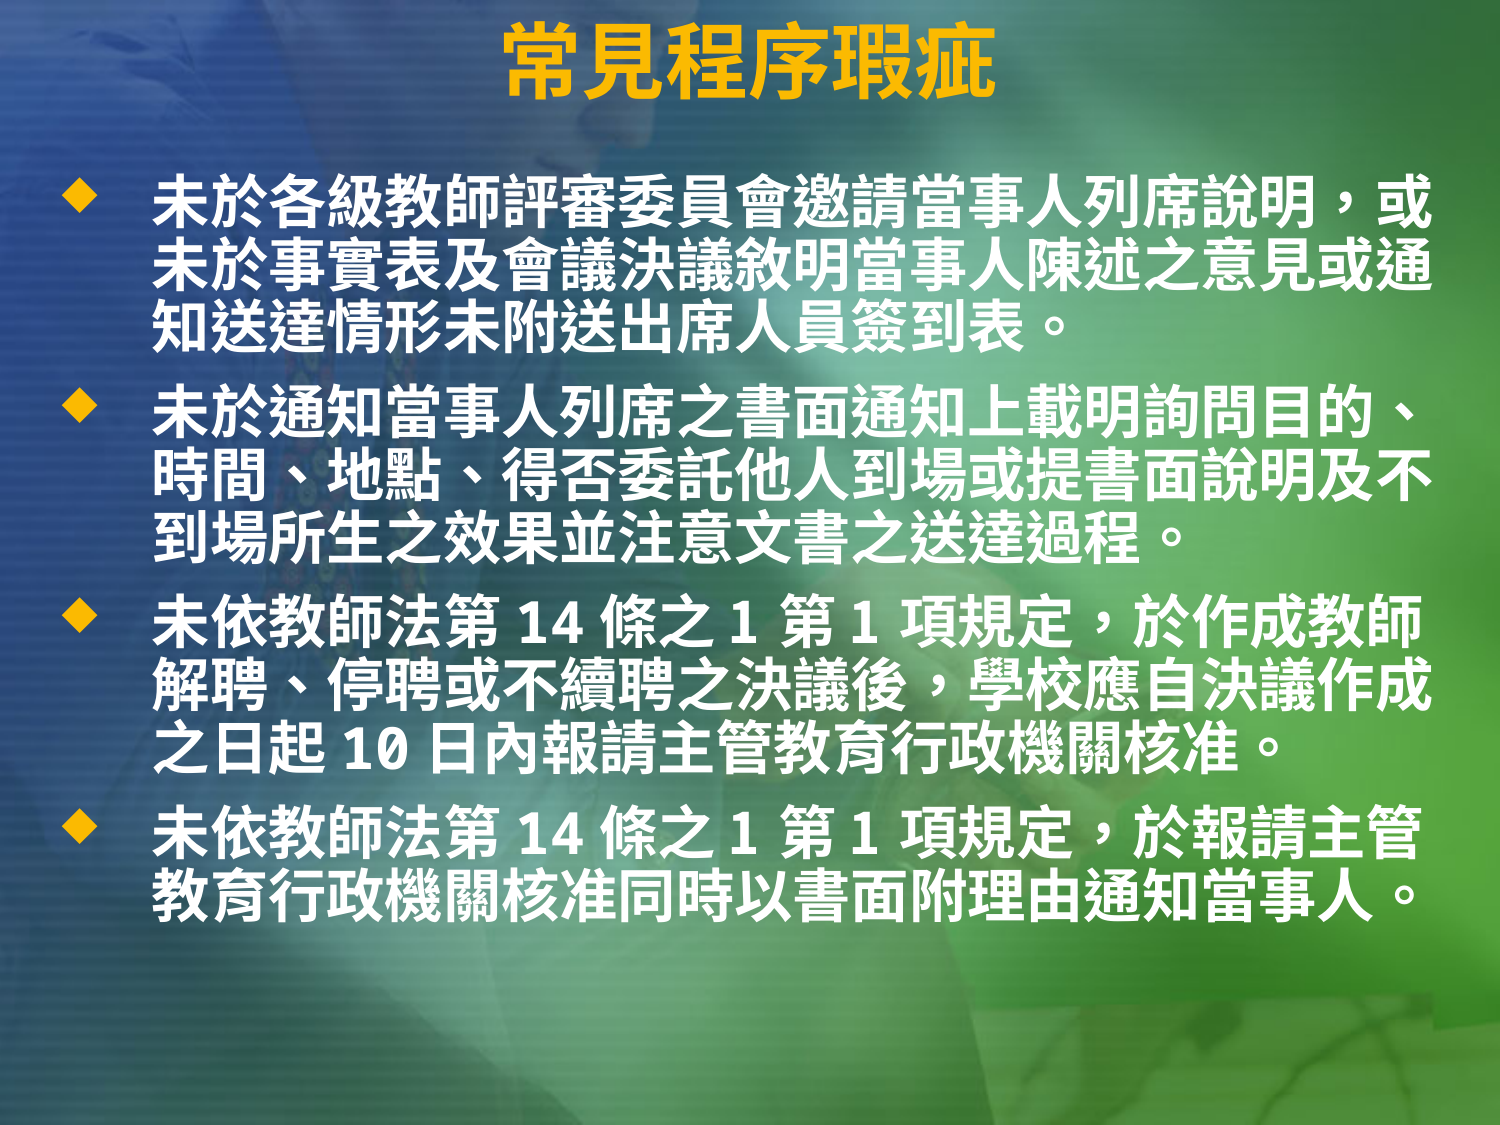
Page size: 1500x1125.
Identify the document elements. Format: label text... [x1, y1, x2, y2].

list 未於各級教師評審委員會邀請當事人列席說明，或未於事實表及會議決議敘明當事人陳述之意見或通知送達情形未附送出席人員簽到表。 未於通知當事人列席之書面通知上載明詢問目的、時間、地點、得否委託他人到場或提書面說明及不到場所生之效果並注意文書之送達過程。 未依教師法第14條之1第1項規定，於作成教師解聘、停聘或不續聘之決議後，學校應自決議作成之日起10日內報請主管教育行政機關核准。 未依教師法第14條之1第1項規定，於報請主管教育行政機關核准同時以書面附理由通知當事人。 [43, 165, 1464, 1024]
picture [0, 0, 1500, 1125]
title 常見程序瑕疵 [257, 12, 1240, 118]
